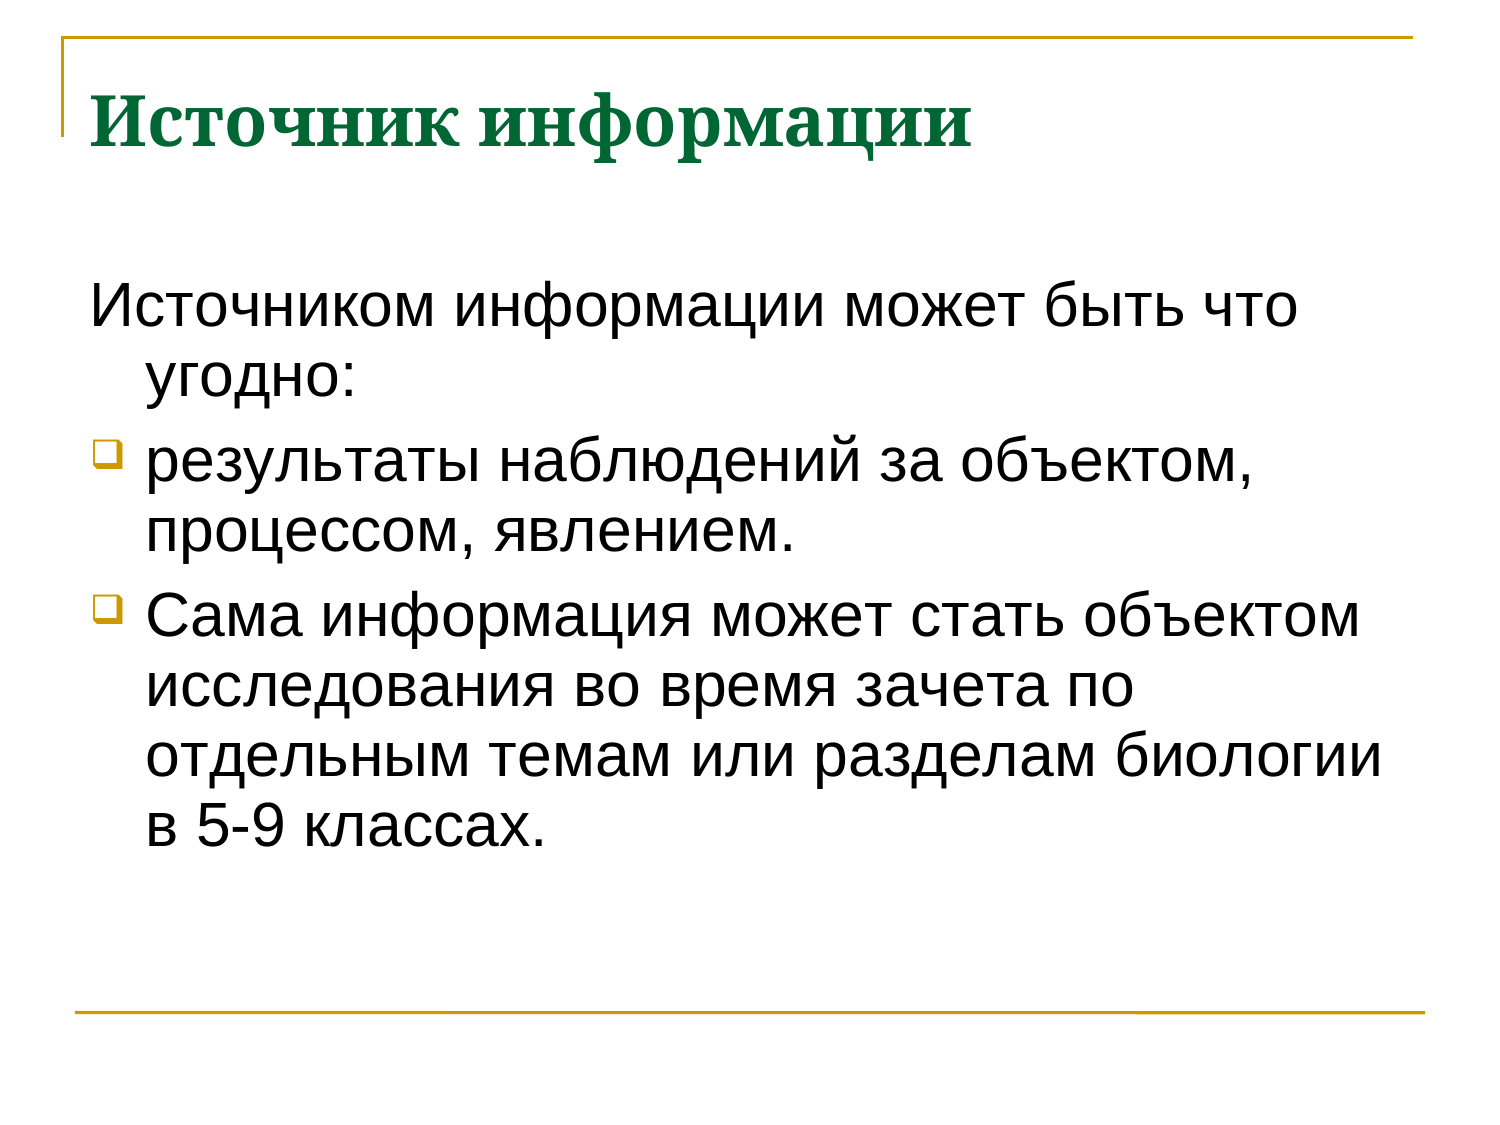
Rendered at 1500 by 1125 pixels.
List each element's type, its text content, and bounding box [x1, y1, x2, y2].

list Источником информации может быть что угодно: результаты наблюдений за объектом, процессом, явлением. Сама информация может стать объектом исследования во время зачета по отдельным темам или разделам биологии в 5-9 классах. [75, 262, 1426, 1006]
title Источник информации [75, 45, 1426, 233]
